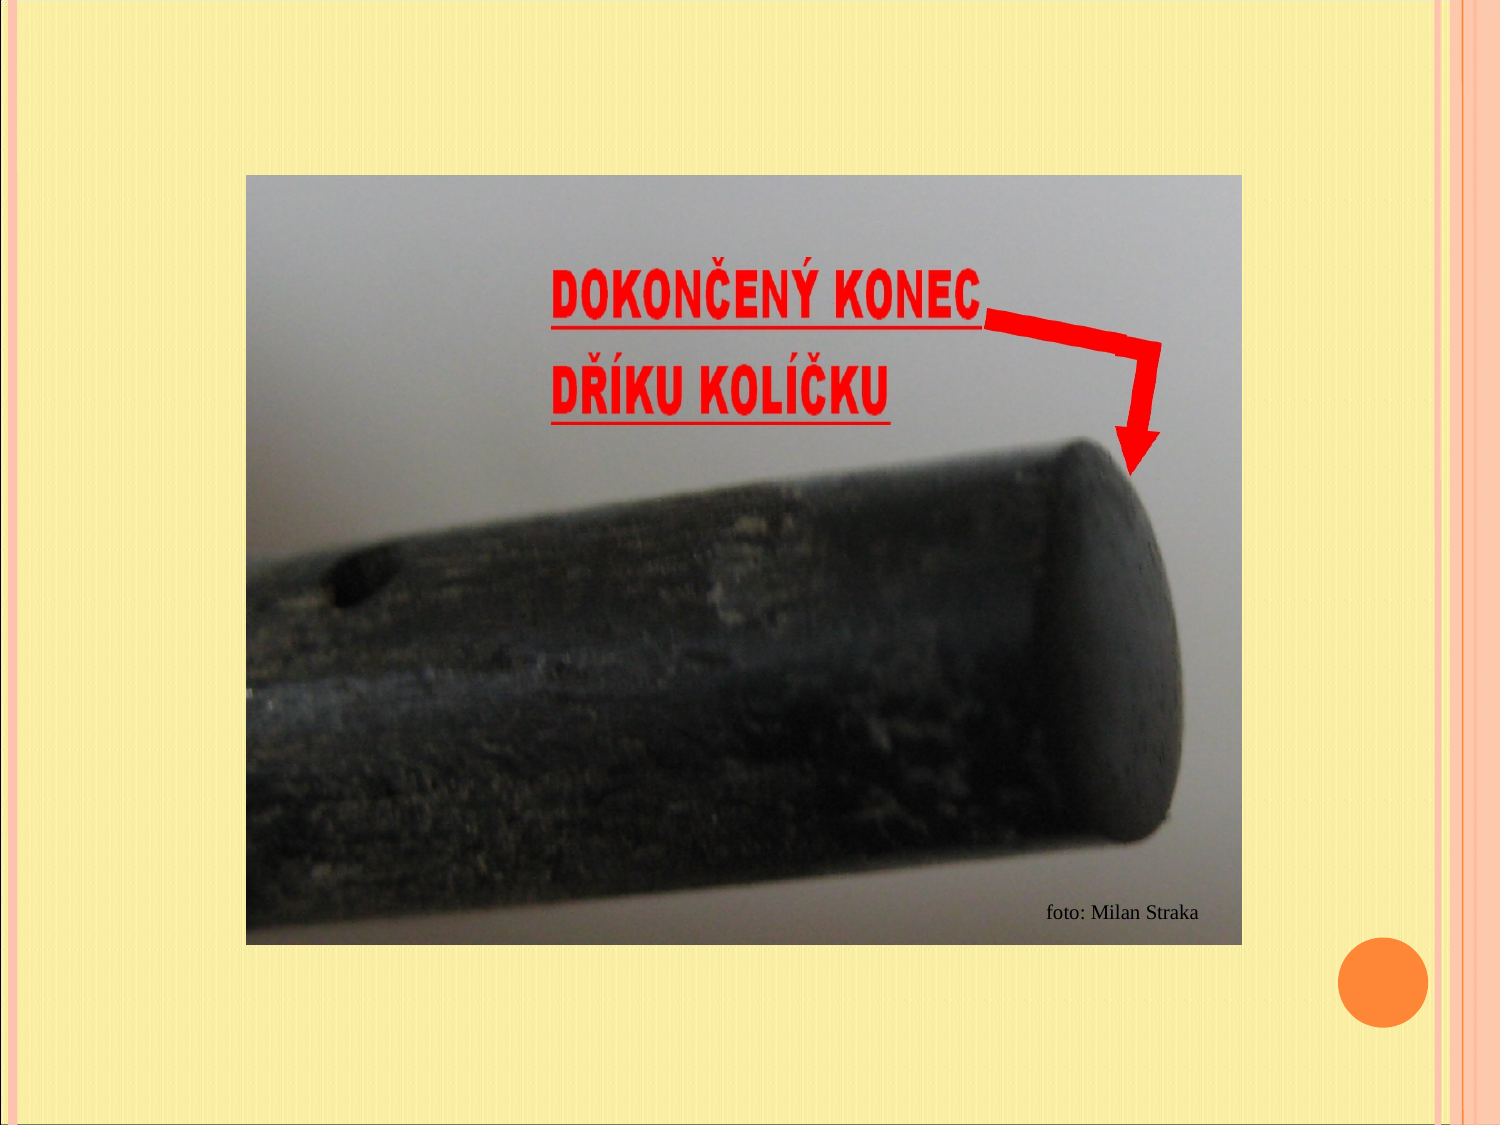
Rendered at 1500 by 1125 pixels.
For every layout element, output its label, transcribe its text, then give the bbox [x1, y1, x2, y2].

picture [0, 0, 8, 1125]
text_box foto: Milan Straka [1031, 890, 1313, 932]
picture [1441, 0, 1449, 1125]
picture [18, 0, 1434, 1125]
